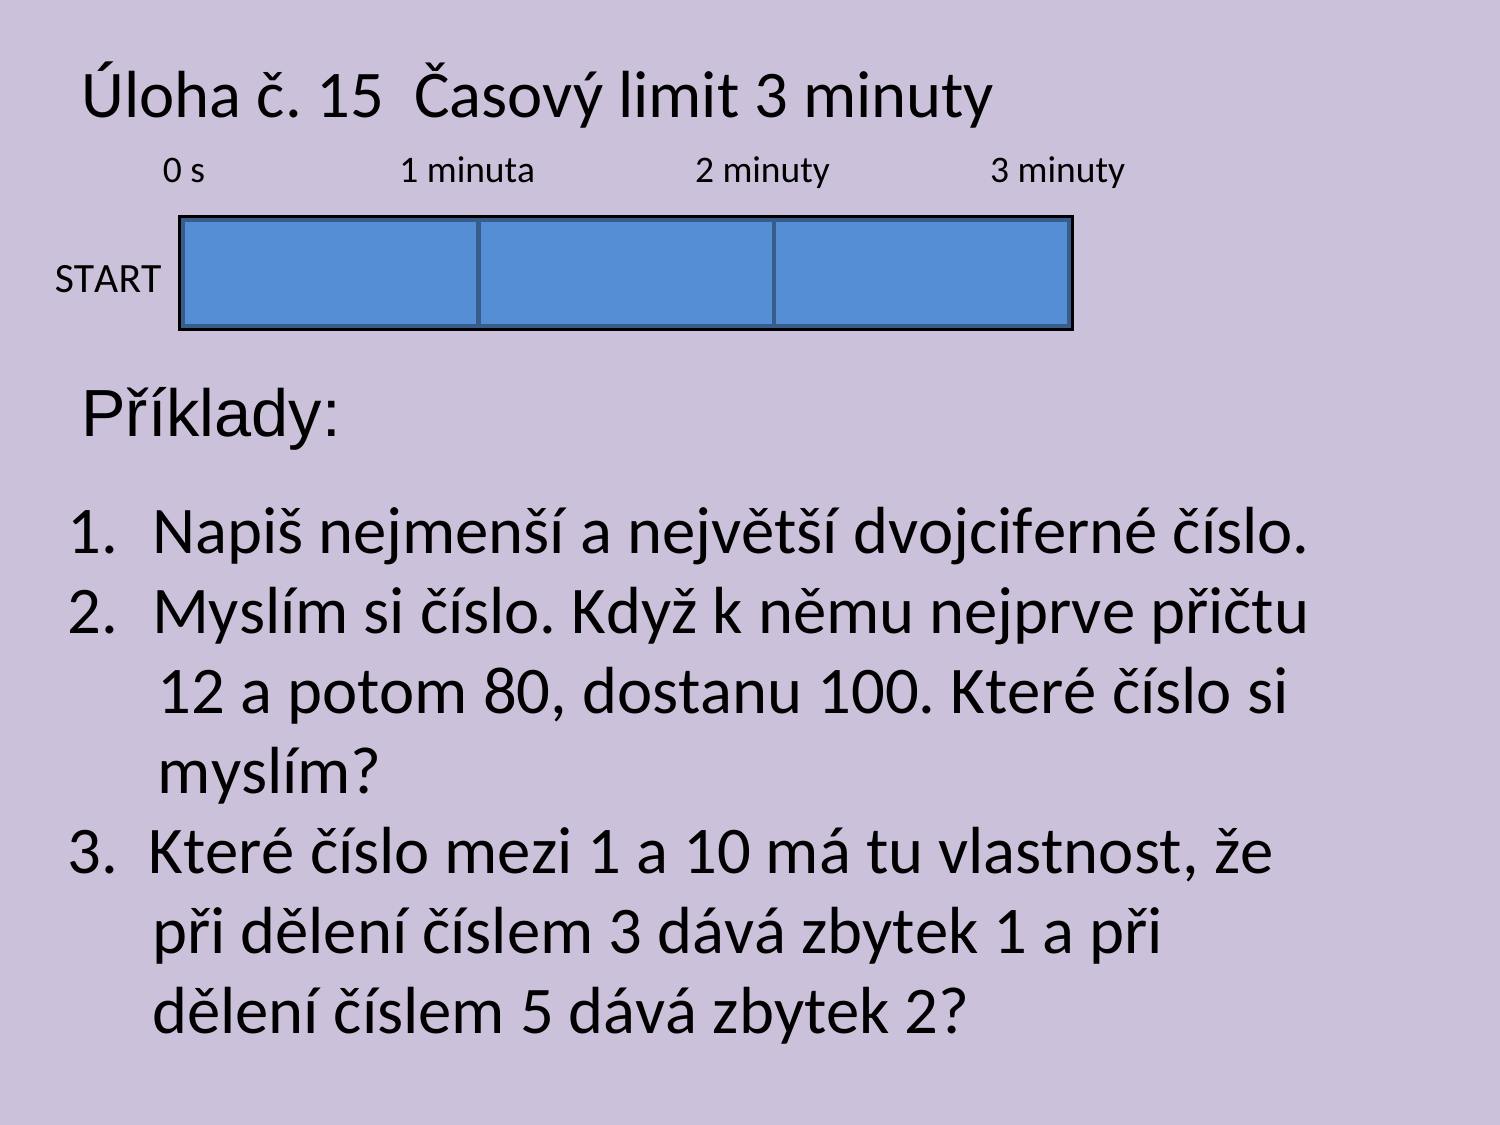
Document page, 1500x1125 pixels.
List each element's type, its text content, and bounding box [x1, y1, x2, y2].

text_box Časový limit 3 minuty [399, 42, 1010, 139]
text_box Úloha č. 15 [66, 42, 399, 139]
text_box [183, 219, 1070, 327]
text_box 3 minuty [975, 137, 1141, 198]
text_box START [40, 243, 177, 309]
text_box 0 s [148, 139, 221, 198]
text_box 1 minuta [384, 139, 551, 198]
text_box 2 minuty [680, 139, 845, 198]
text_box Napiš nejmenší a největší dvojciferné číslo. Myslím si číslo. Když k němu nejprve přičtu 12 a potom 80, dostanu 100. Které číslo si myslím? 3. Které číslo mezi 1 a 10 má tu vlastnost, že při dělení číslem 3 dává zbytek 1 a při dělení číslem 5 dává zbytek 2? [53, 479, 1341, 1125]
text_box Příklady: [66, 361, 449, 458]
